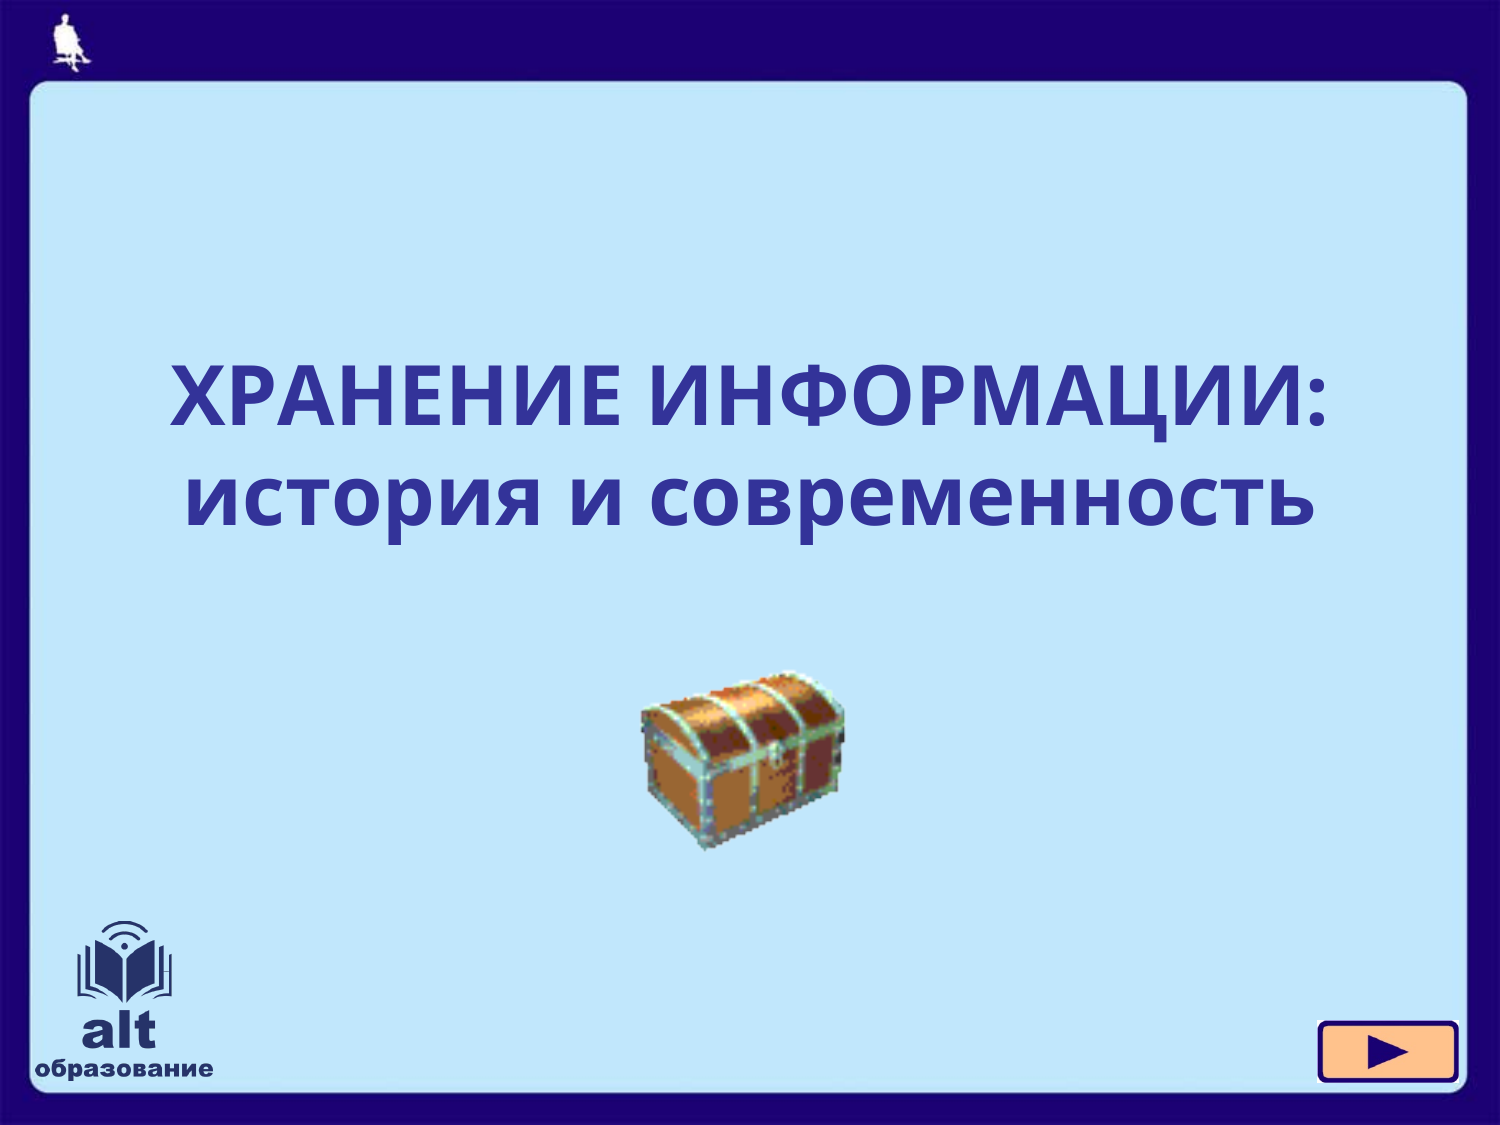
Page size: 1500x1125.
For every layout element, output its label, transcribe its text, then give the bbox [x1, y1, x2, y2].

title ХРАНЕНИЕ ИНФОРМАЦИИ: история и современность [112, 321, 1388, 563]
picture [0, 0, 1500, 1125]
